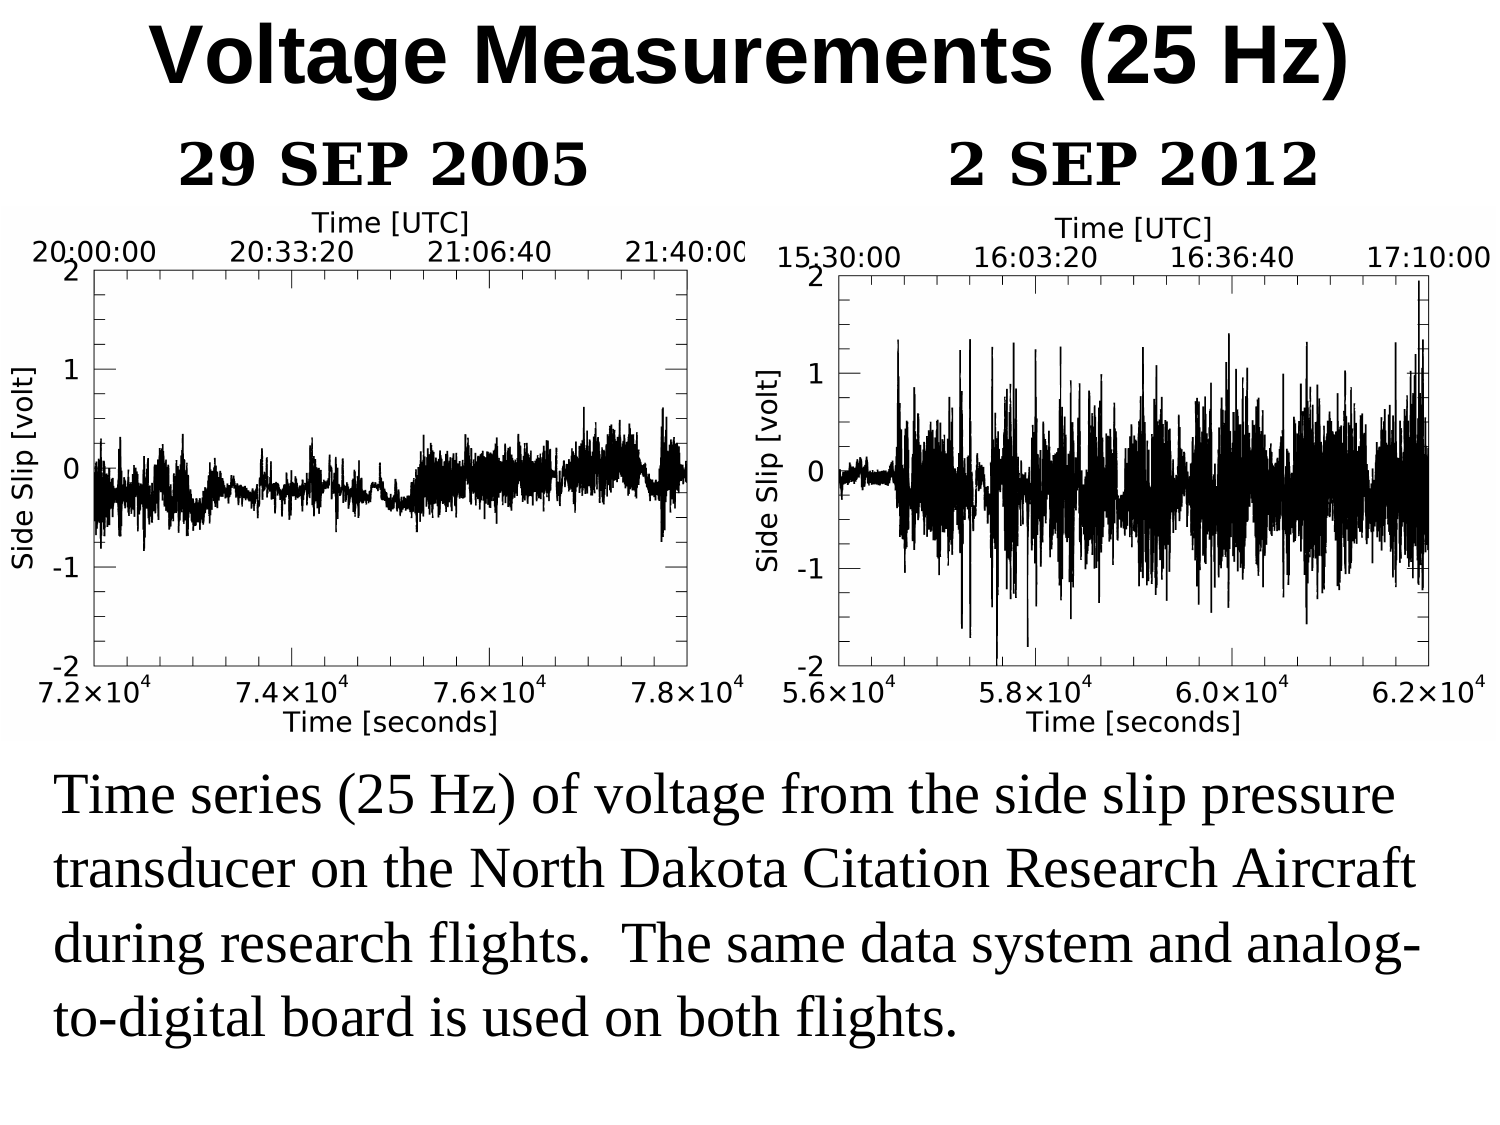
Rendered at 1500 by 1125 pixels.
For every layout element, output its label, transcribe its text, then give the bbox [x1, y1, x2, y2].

text_box Voltage Measurements (25 Hz) [0, 8, 1500, 117]
text_box 29 SEP 2005 [102, 130, 667, 200]
text_box 2 SEP 2012 [852, 130, 1417, 200]
text_box Time series (25 Hz) of voltage from the side slip pressure transducer on the North Dakota Citation Research Aircraft during research flights. The same data system and analog-to-digital board is used on both flights. [53, 752, 1469, 1049]
picture [1, 206, 1496, 741]
